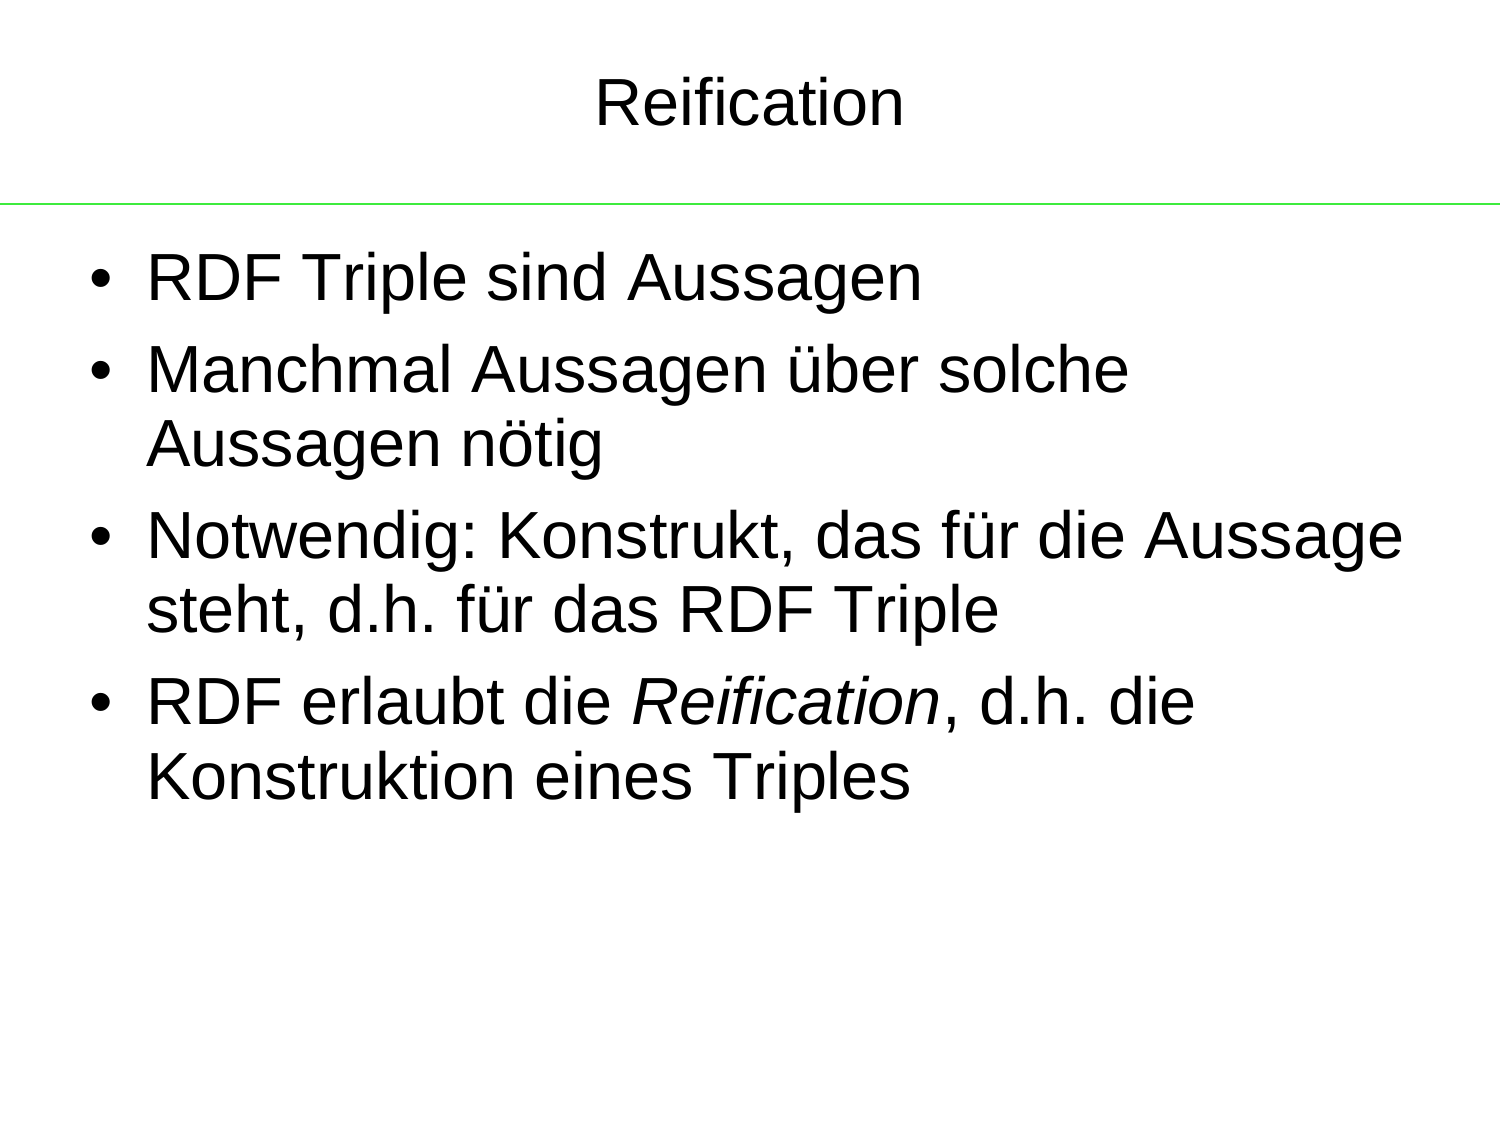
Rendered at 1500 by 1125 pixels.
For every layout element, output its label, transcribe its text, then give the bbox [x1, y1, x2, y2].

list RDF Triple sind Aussagen Manchmal Aussagen über solche Aussagen nötig Notwendig: Konstrukt, das für die Aussage steht, d.h. für das RDF Triple RDF erlaubt die Reification, d.h. die Konstruktion eines Triples [75, 232, 1426, 1000]
title Reification [75, 49, 1426, 155]
